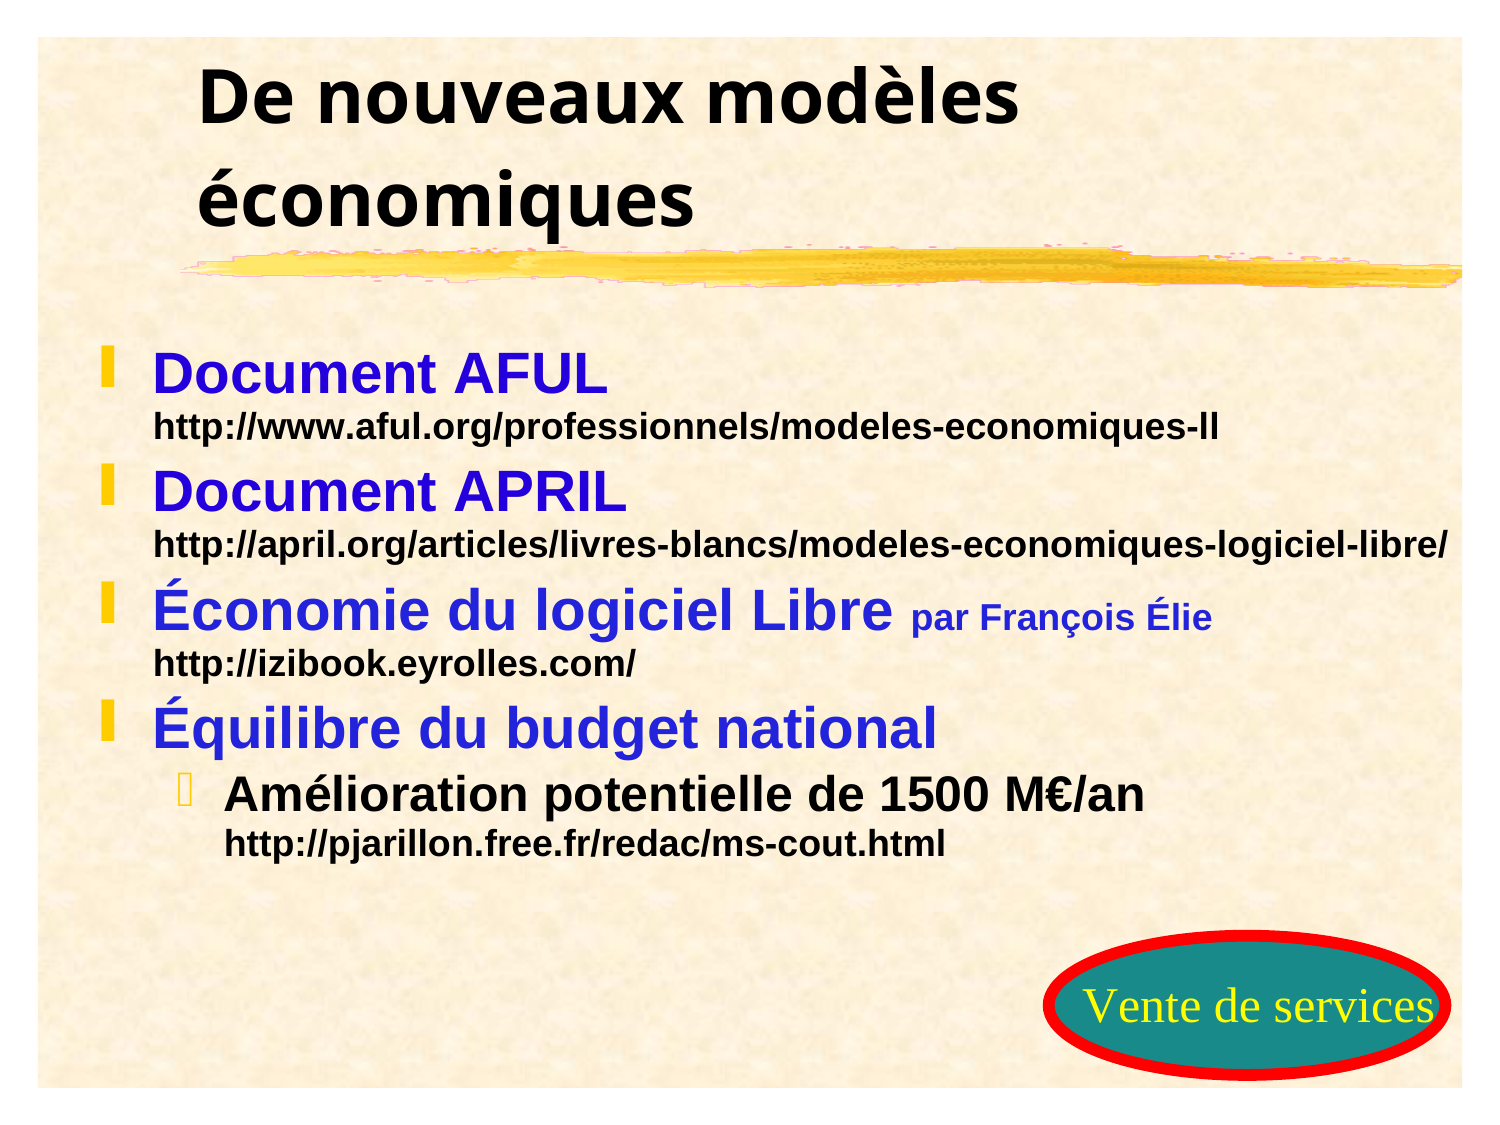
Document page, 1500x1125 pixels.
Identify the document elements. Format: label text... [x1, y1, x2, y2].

text_box Vente de services [1048, 935, 1446, 1075]
picture [37, 37, 1463, 1088]
title De nouveaux modèles économiques [196, 39, 1463, 253]
list Document AFUL http://www.aful.org/professionnels/modeles-economiques-ll Document APRIL http://april.org/articles/livres-blancs/modeles-economiques-logiciel-libre/ Économie du logiciel Libre par François Élie http://izibook.eyrolles.com/ Équilibre du budget national Amélioration potentielle de 1500 M€/an http://pjarillon.free.fr/redac/ms-cout.html [67, 333, 1477, 948]
